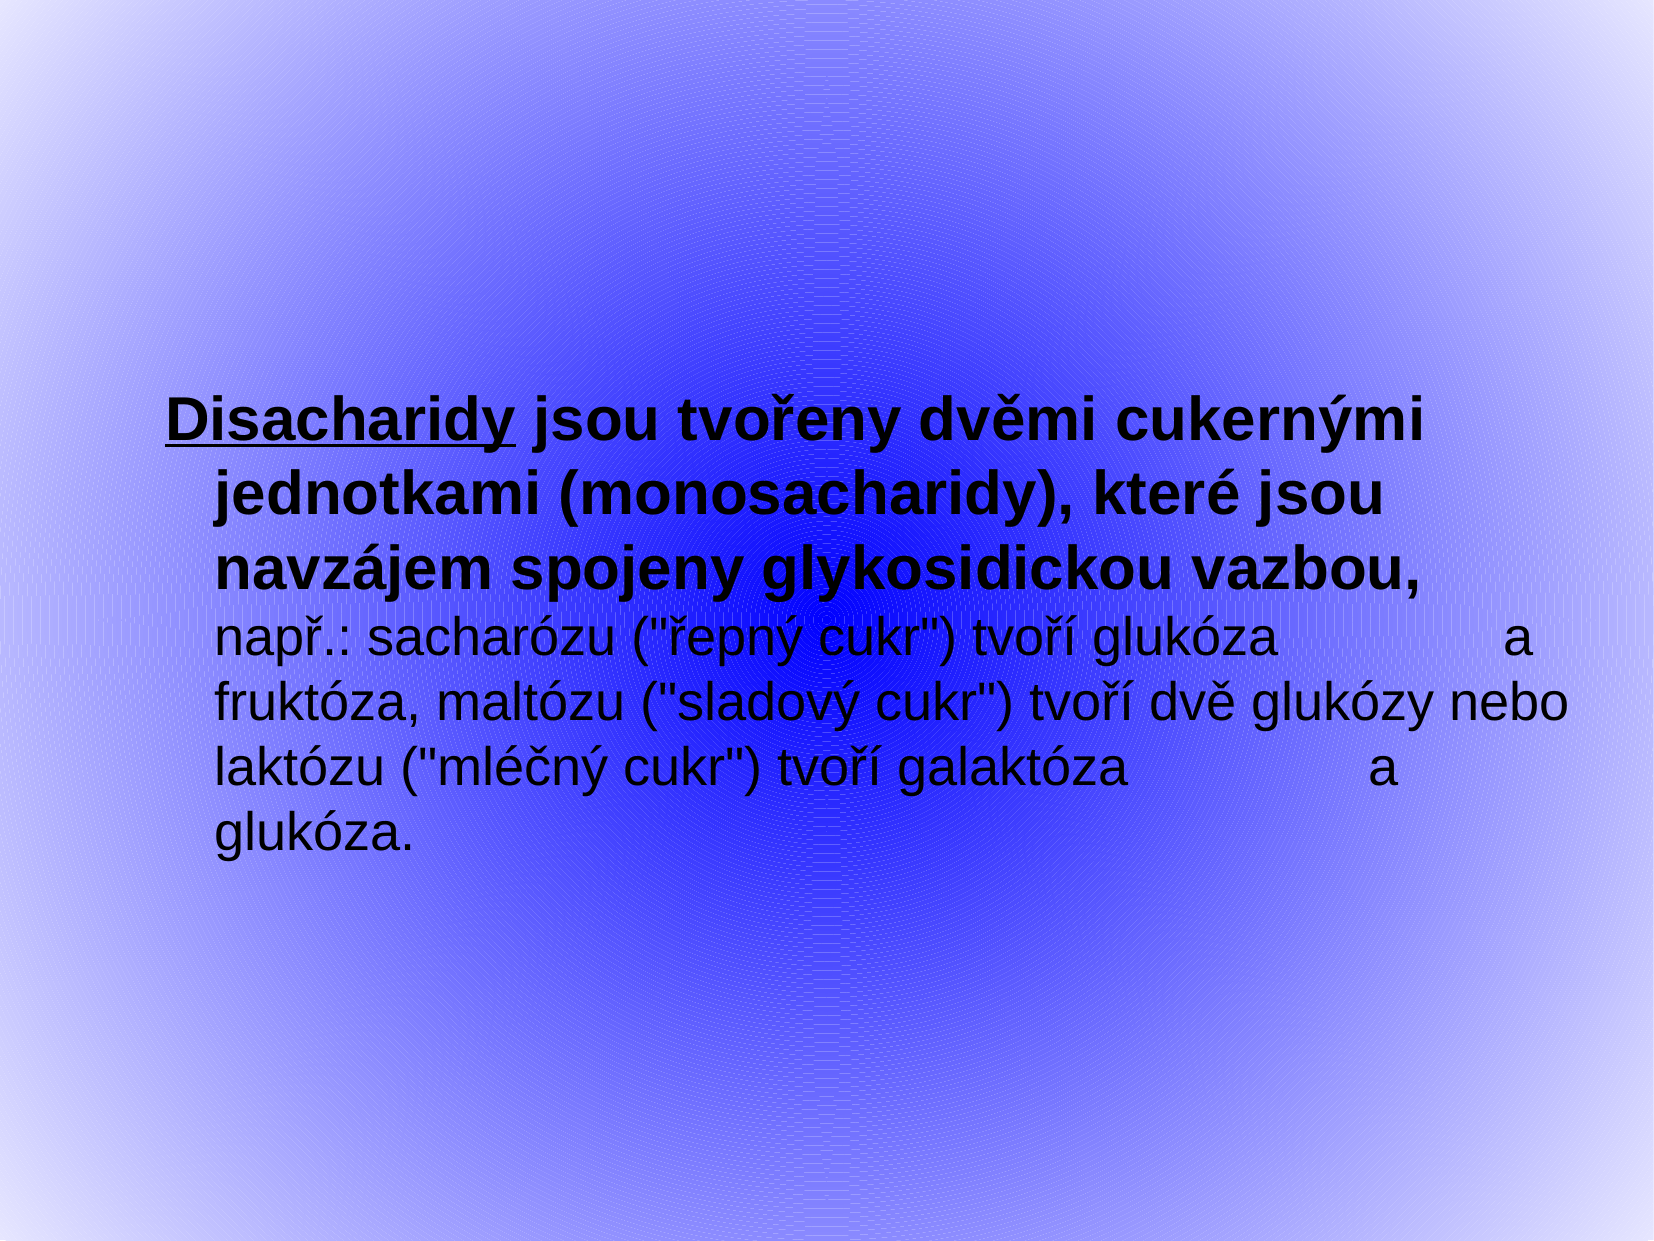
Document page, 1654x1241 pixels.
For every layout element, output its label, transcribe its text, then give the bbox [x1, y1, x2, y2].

list Disacharidy jsou tvořeny dvěmi cukernými jednotkami (monosacharidy), které jsou navzájem spojeny glykosidickou vazbou, např.: sacharózu ("řepný cukr") tvoří glukóza a fruktóza, maltózu ("sladový cukr") tvoří dvě glukózy nebo laktózu ("mléčný cukr") tvoří galaktóza a glukóza. [82, 378, 1571, 862]
